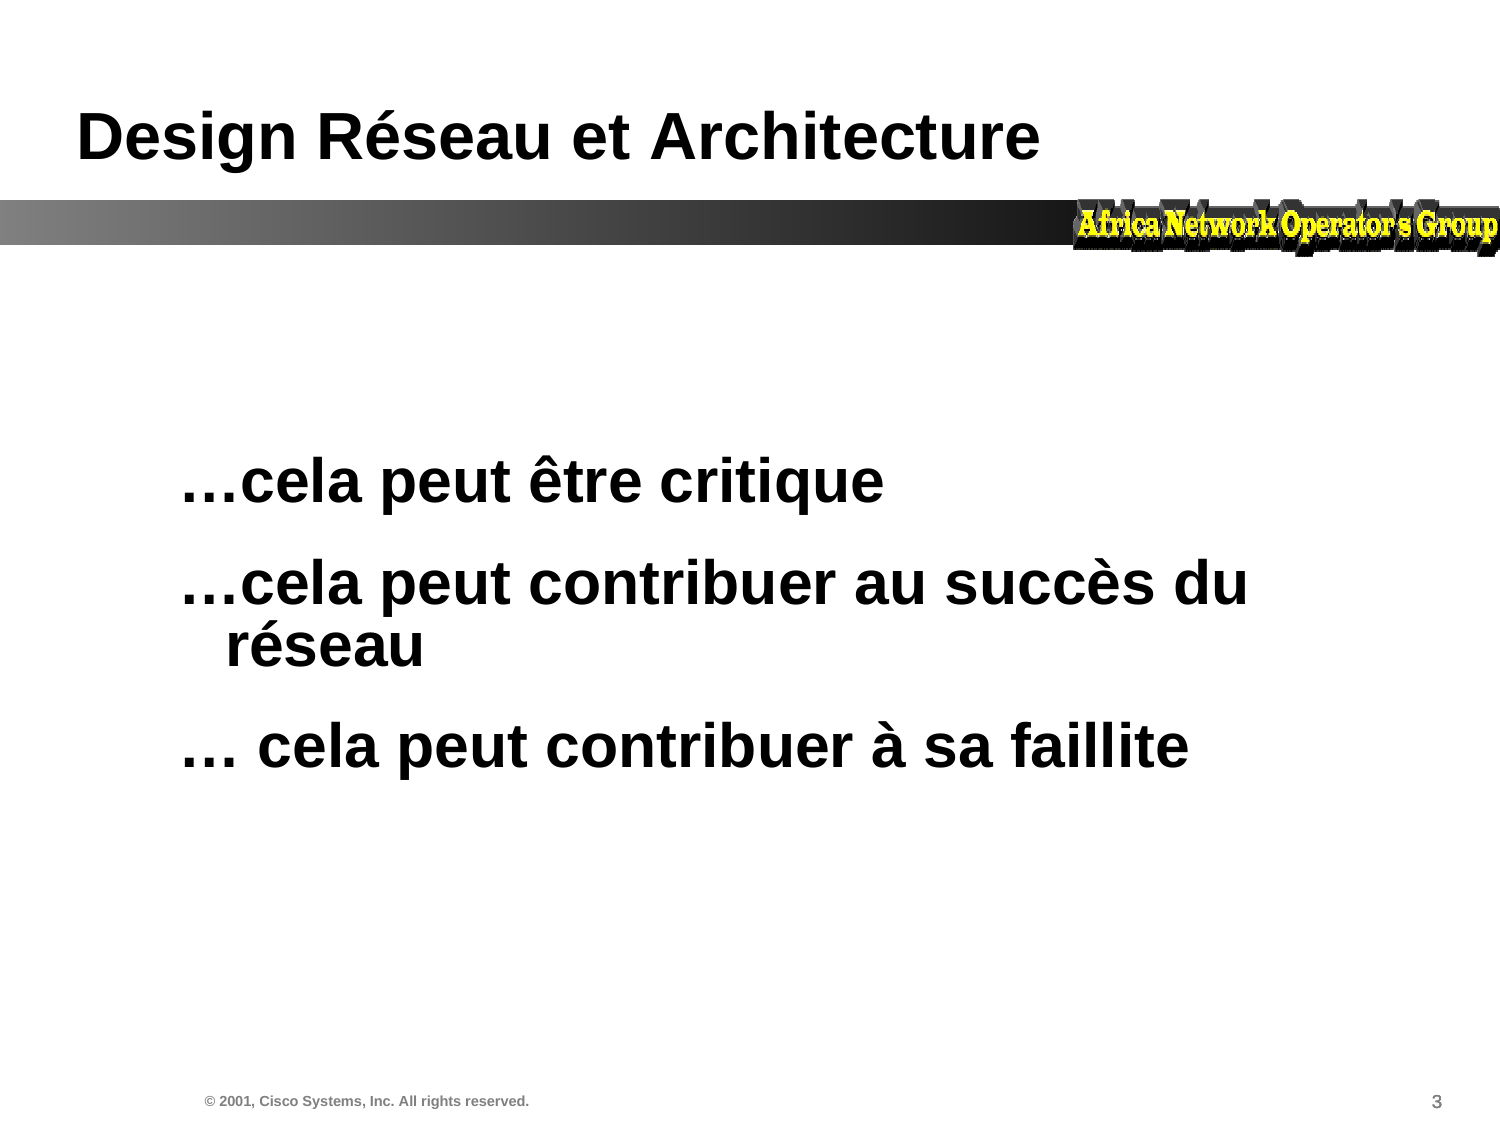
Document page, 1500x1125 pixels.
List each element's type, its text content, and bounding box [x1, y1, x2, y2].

list …cela peut être critique …cela peut contribuer au succès du réseau … cela peut contribuer à sa faillite [132, 322, 1391, 909]
picture [1070, 180, 1500, 275]
title Design Réseau et Architecture [62, 41, 1314, 180]
